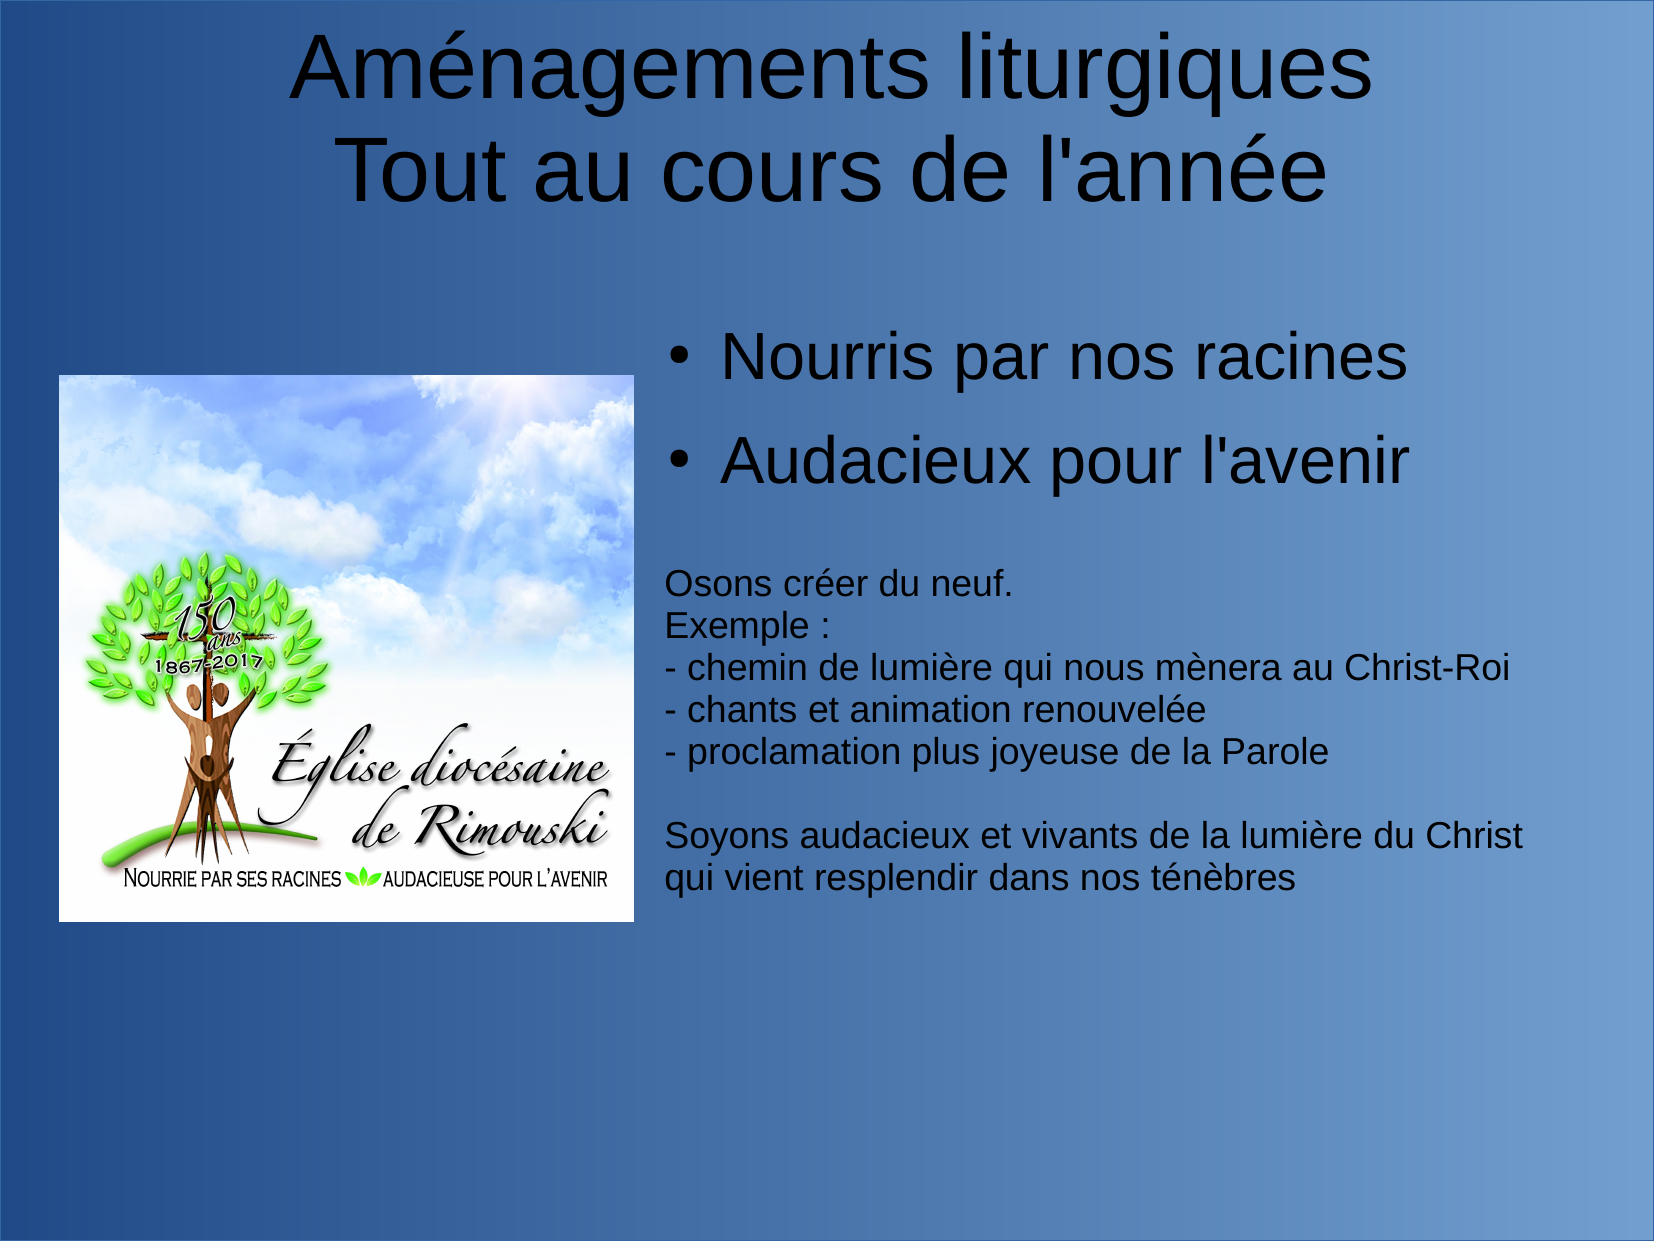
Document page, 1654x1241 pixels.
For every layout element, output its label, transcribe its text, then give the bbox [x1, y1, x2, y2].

list Nourris par nos racines Audacieux pour l'avenir [649, 318, 1619, 1016]
picture [59, 375, 634, 922]
text_box Osons créer du neuf. Exemple : - chemin de lumière qui nous mènera au Christ-Roi - chants et animation renouvelée - proclamation plus joyeuse de la Parole Soyons audacieux et vivants de la lumière du Christ qui vient resplendir dans nos ténèbres [649, 555, 1548, 969]
title Aménagements liturgiques Tout au cours de l'année [181, 11, 1484, 225]
